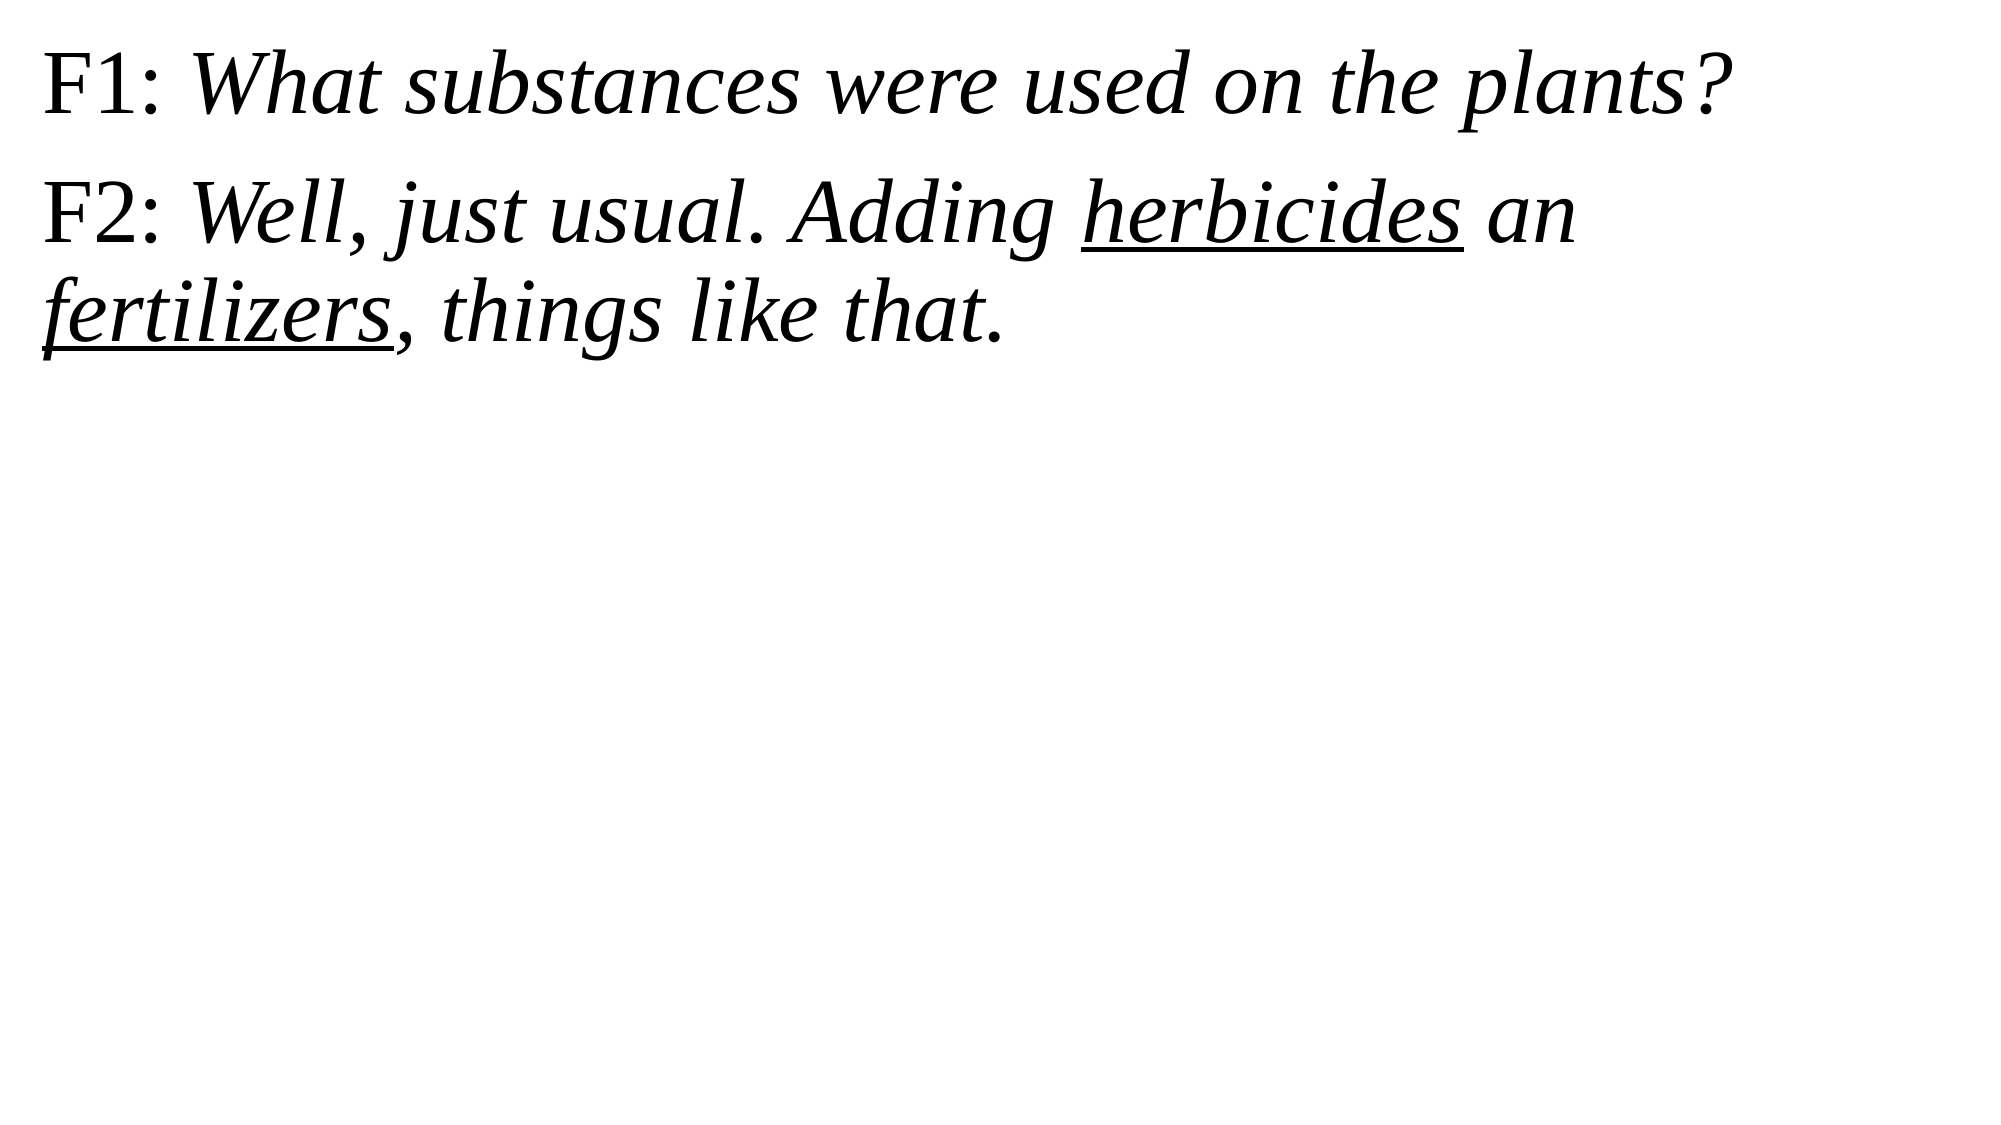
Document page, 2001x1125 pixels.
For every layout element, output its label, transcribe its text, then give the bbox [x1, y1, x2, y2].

list F1: What substances were used on the plants? F2: Well, just usual. Adding herbicides an fertilizers, things like that. [27, 27, 1979, 1105]
